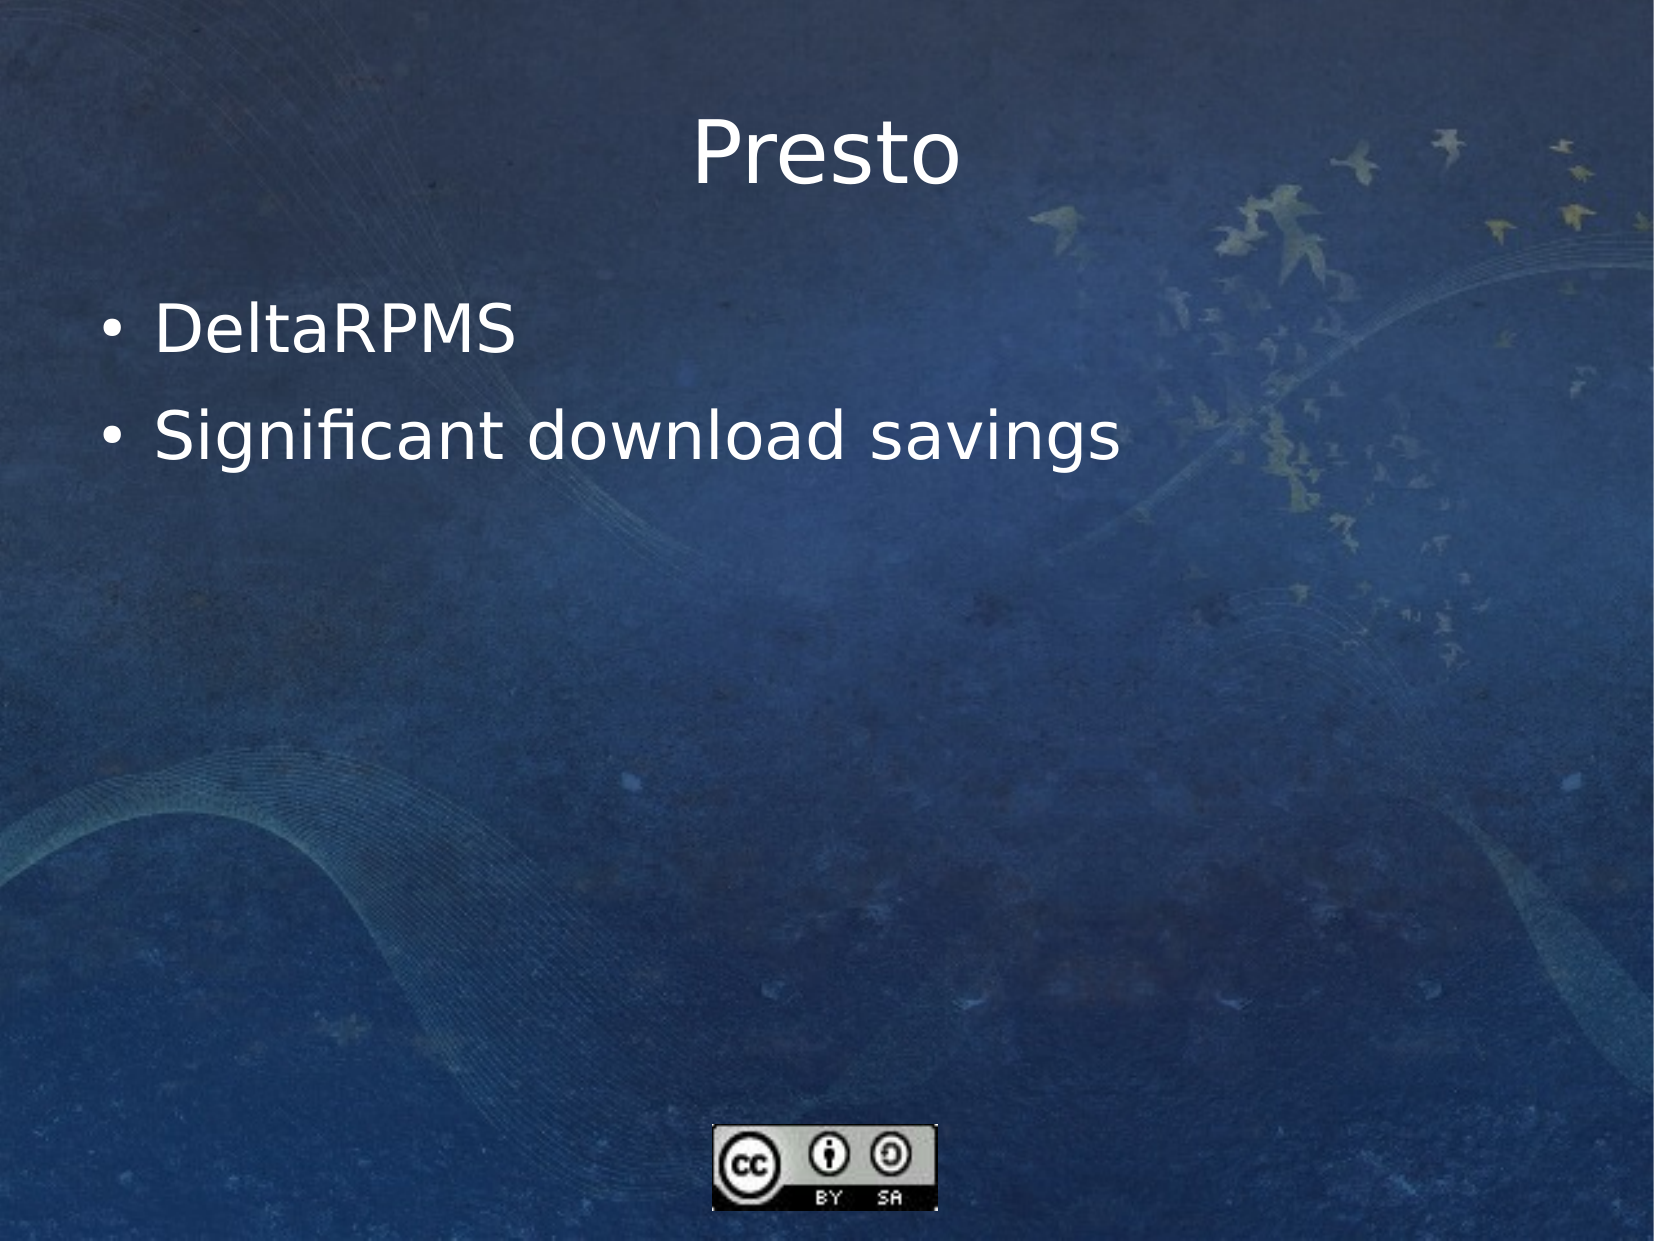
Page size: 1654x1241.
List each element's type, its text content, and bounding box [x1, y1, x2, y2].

picture [0, 0, 1654, 1241]
title Presto [82, 56, 1571, 250]
list DeltaRPMS Significant download savings [82, 290, 1571, 1094]
